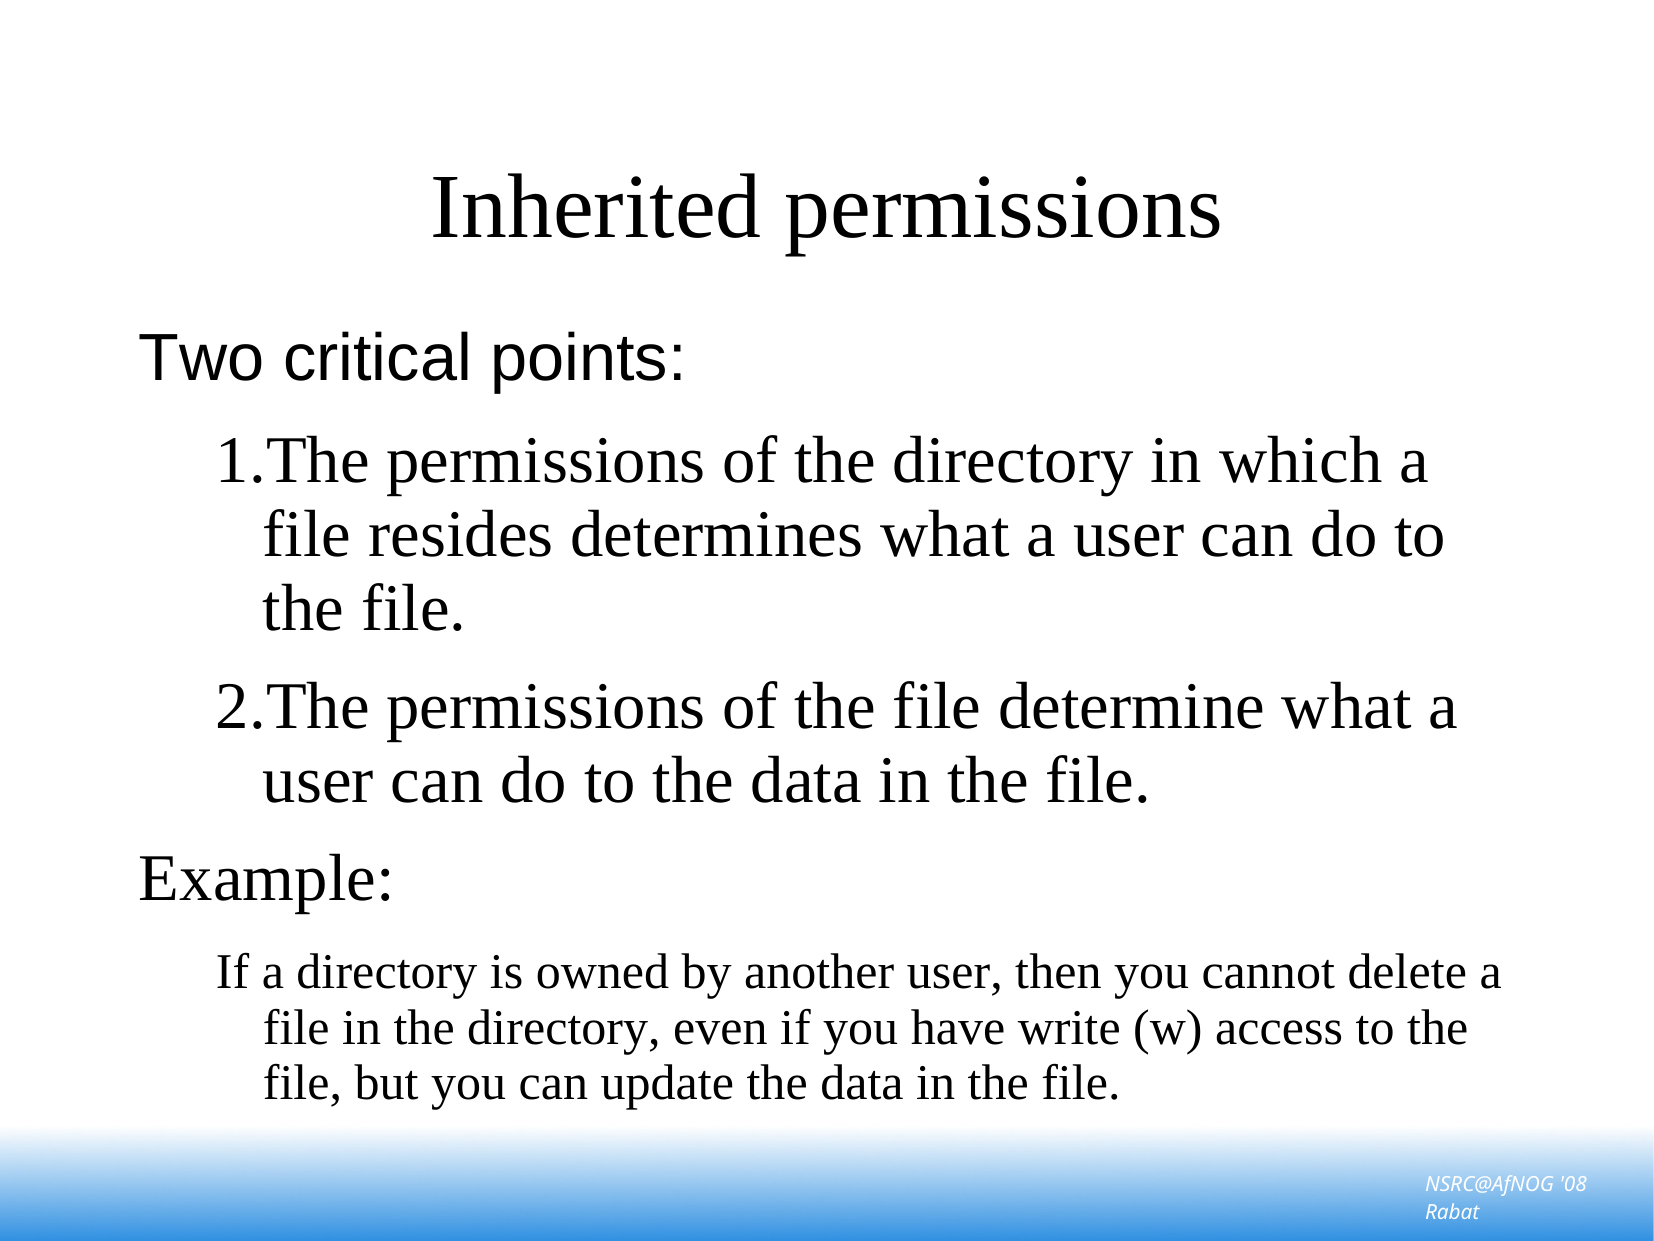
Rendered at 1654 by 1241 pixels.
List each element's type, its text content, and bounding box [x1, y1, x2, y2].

picture [0, 1124, 1654, 1241]
title Inherited permissions [121, 102, 1534, 311]
list Two critical points: The permissions of the directory in which a file resides determines what a user can do to the file. The permissions of the file determine what a user can do to the data in the file. Example: If a directory is owned by another user, then you cannot delete a file in the directory, even if you have write (w) access to the file, but you can update the data in the file. [121, 327, 1534, 1119]
